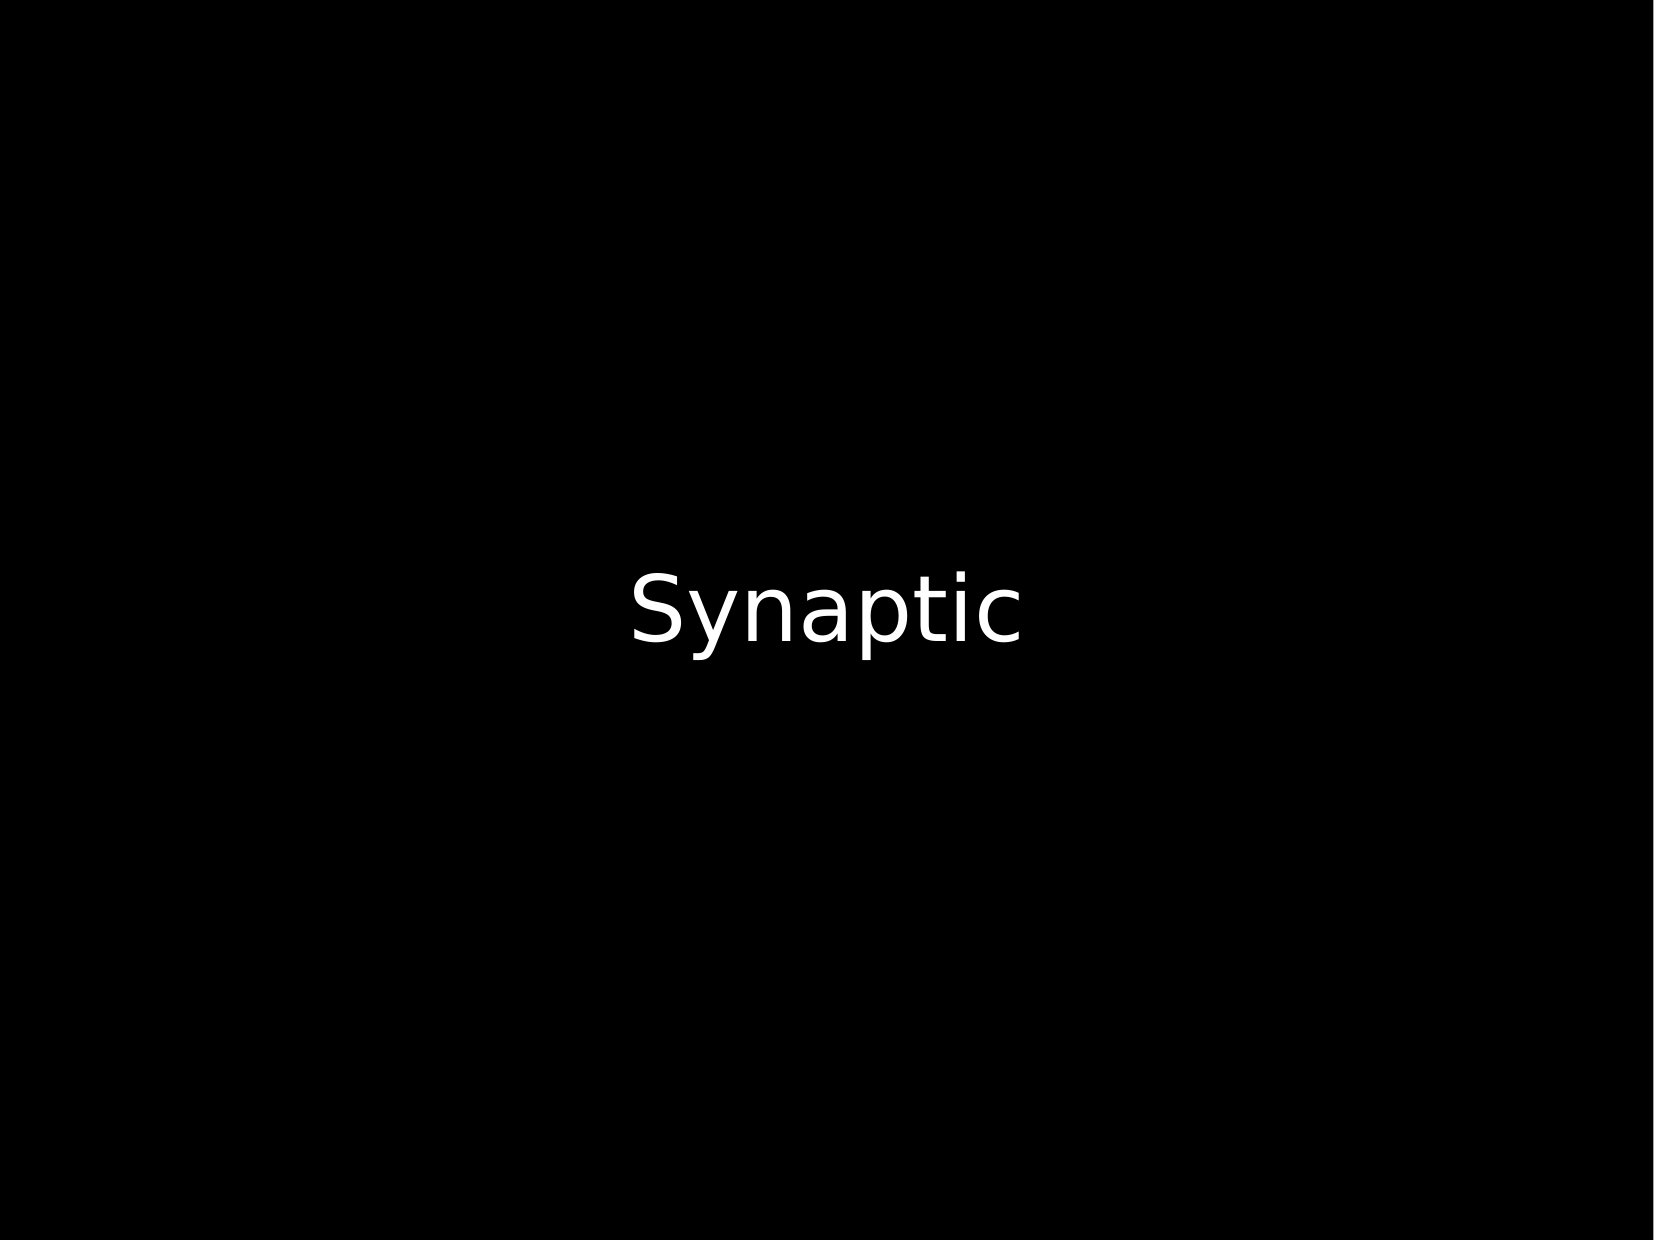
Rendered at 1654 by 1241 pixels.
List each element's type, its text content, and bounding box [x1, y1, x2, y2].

title Synaptic [82, 56, 1571, 1163]
